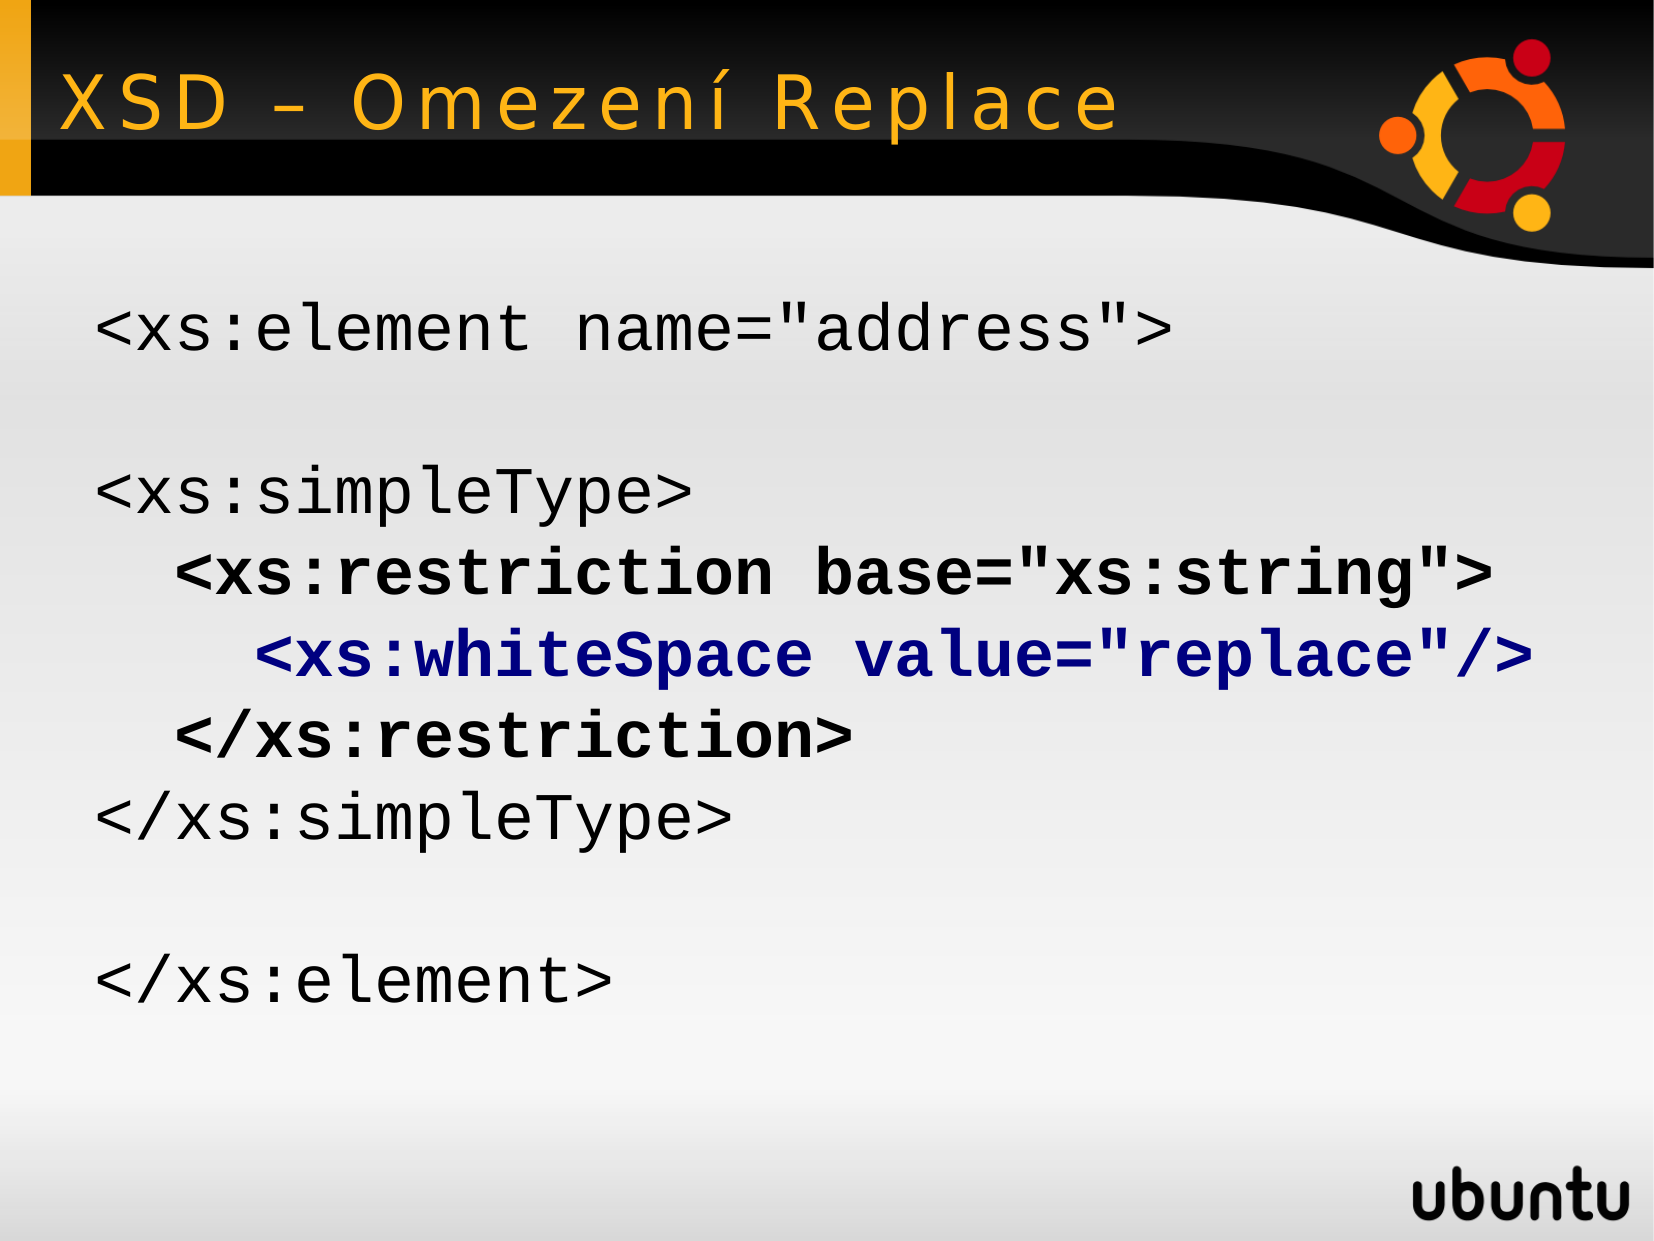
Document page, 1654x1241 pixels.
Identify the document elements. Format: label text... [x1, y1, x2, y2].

list <xs:element name="address"> <xs:simpleType> <xs:restriction base="xs:string"> <xs:whiteSpace value="replace"/> </xs:restriction> </xs:simpleType> </xs:element> [76, 295, 1565, 1114]
title XSD – Omezení Replace [59, 29, 1270, 178]
picture [0, 0, 1654, 1241]
